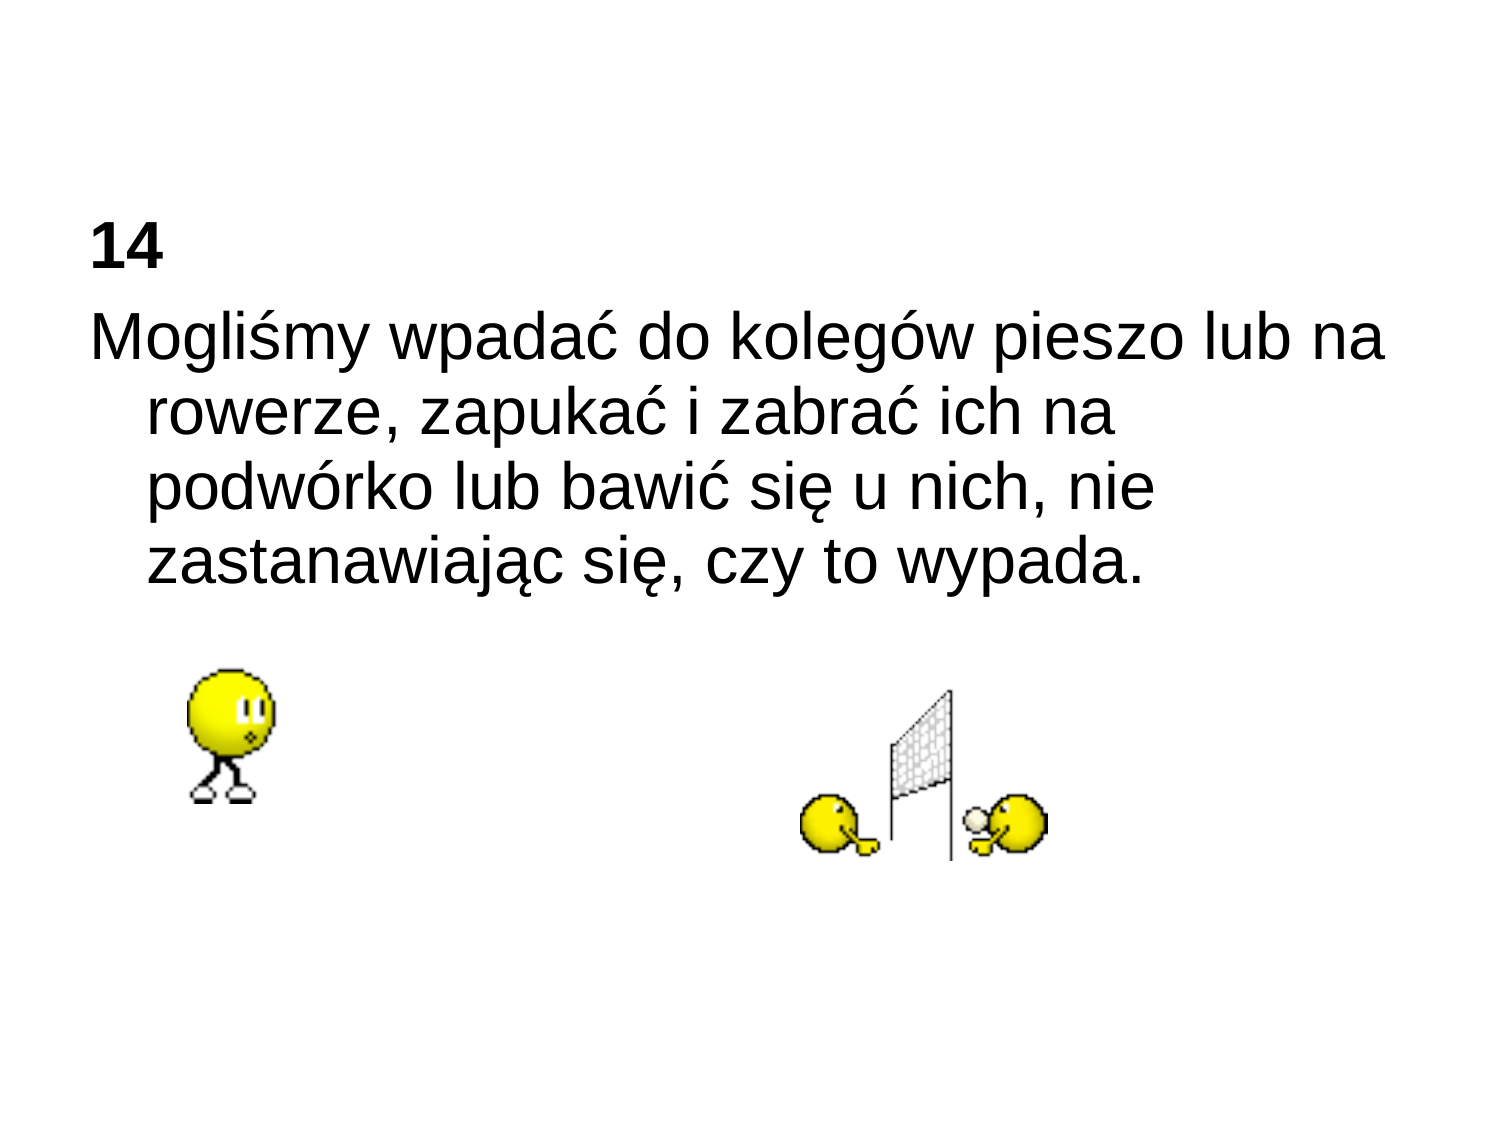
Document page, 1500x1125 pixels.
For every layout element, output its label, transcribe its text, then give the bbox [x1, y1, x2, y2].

picture [800, 637, 1048, 861]
list 14 Mogliśmy wpadać do kolegów pieszo lub na rowerze, zapukać i zabrać ich na podwórko lub bawić się u nich, nie zastanawiając się, czy to wypada. [75, 200, 1426, 943]
picture [187, 662, 384, 804]
